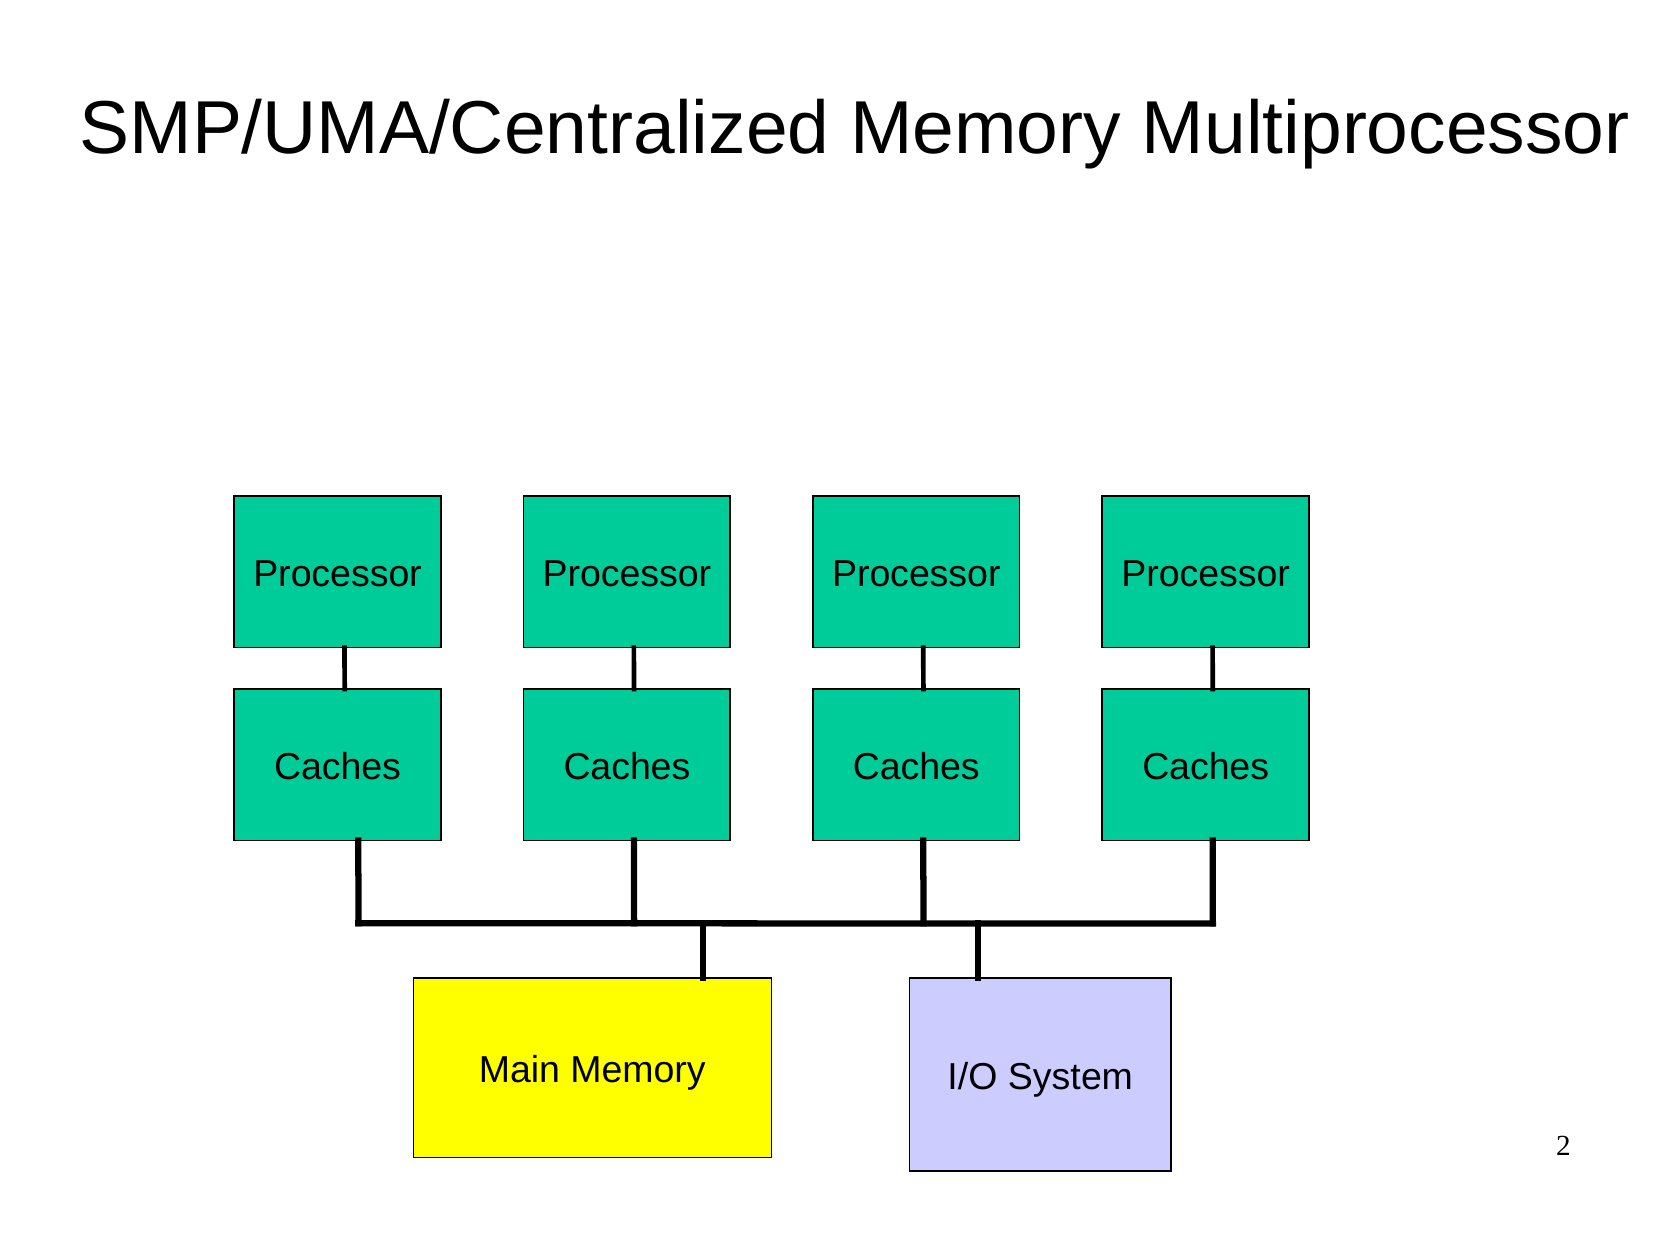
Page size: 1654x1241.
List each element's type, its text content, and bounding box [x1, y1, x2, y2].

text_box I/O System [909, 978, 1172, 1172]
text_box Processor [812, 495, 1020, 648]
text_box Main Memory [413, 978, 772, 1158]
text_box SMP/UMA/Centralized Memory Multiprocessor [64, 71, 1646, 177]
text_box Processor [234, 495, 441, 648]
text_box Processor [523, 495, 731, 648]
text_box Processor [1102, 495, 1309, 648]
text_box Caches [523, 688, 731, 841]
text_box Caches [234, 688, 441, 841]
text_box Caches [812, 688, 1020, 841]
text_box Caches [1102, 688, 1309, 841]
